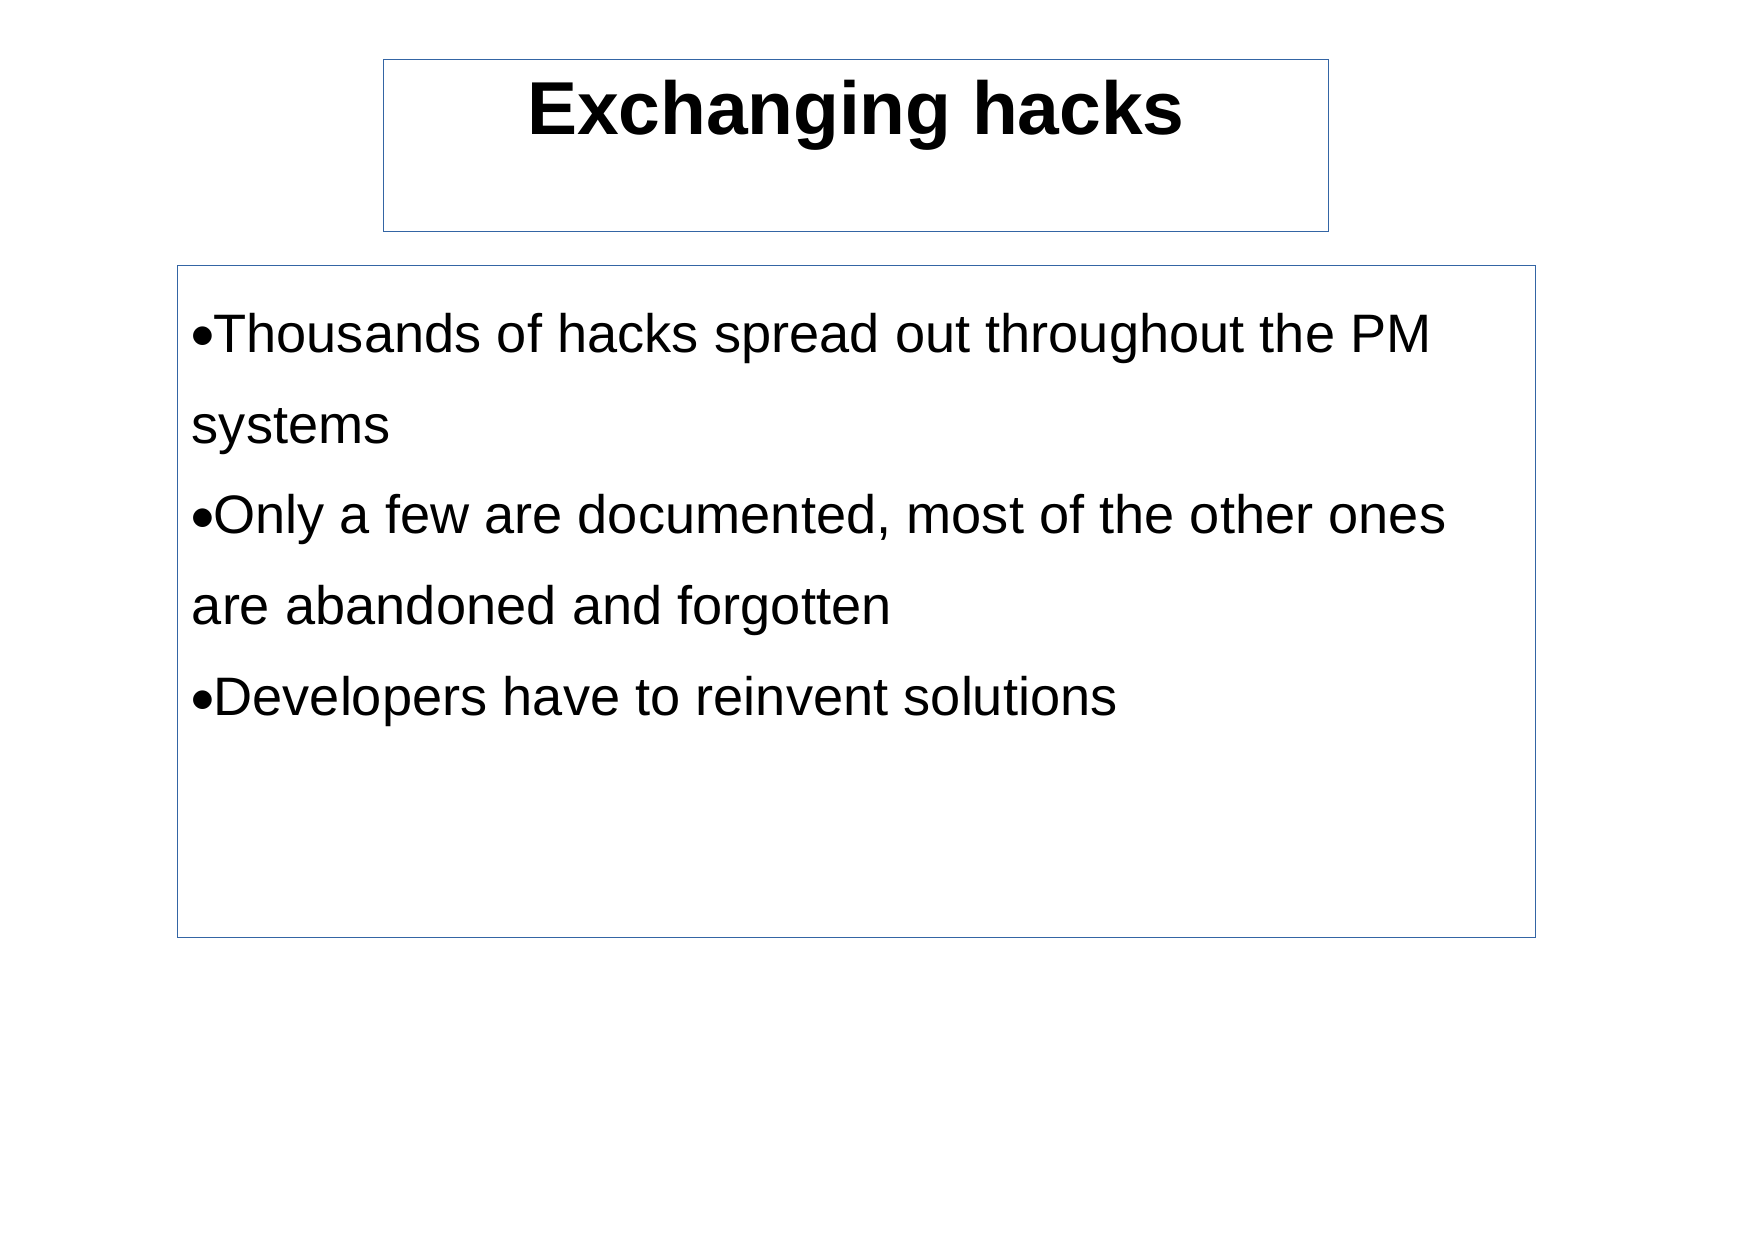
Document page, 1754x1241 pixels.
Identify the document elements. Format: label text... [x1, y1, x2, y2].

text_box Exchanging hacks [383, 59, 1329, 232]
text_box Thousands of hacks spread out throughout the PM systems Only a few are documented, most of the other ones are abandoned and forgotten Developers have to reinvent solutions [177, 265, 1536, 938]
